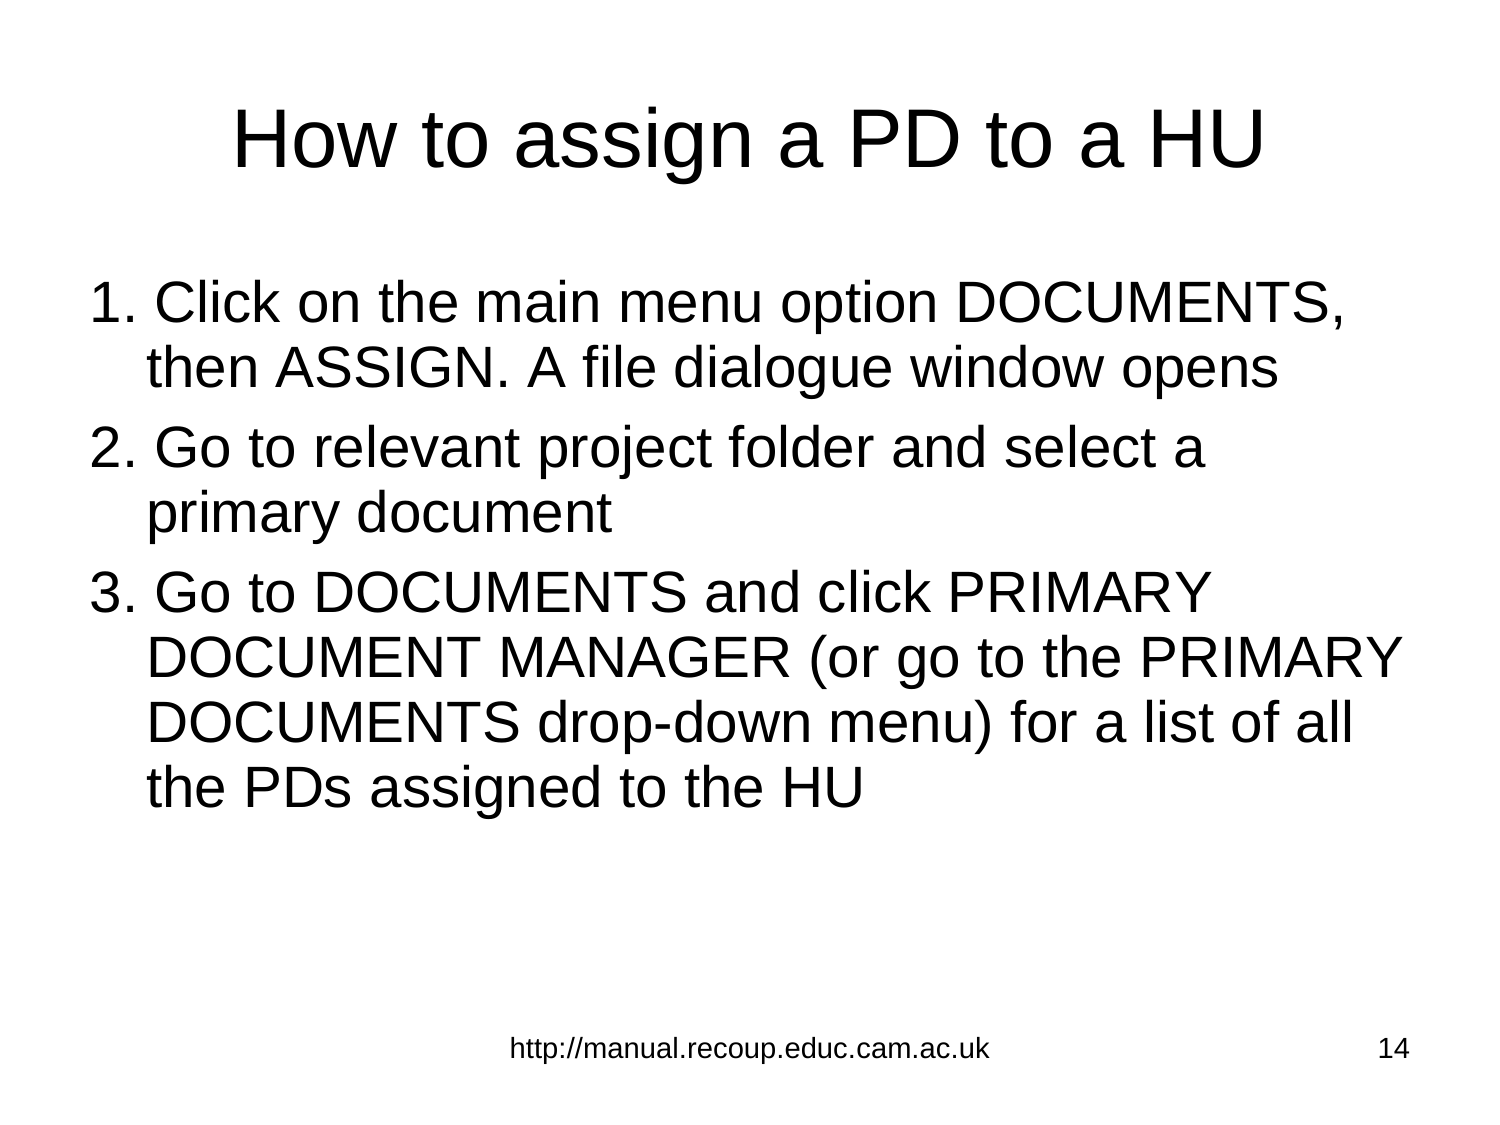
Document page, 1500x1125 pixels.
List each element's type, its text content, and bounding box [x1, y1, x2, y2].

list 1. Click on the main menu option DOCUMENTS, then ASSIGN. A file dialogue window opens 2. Go to relevant project folder and select a primary document 3. Go to DOCUMENTS and click PRIMARY DOCUMENT MANAGER (or go to the PRIMARY DOCUMENTS drop-down menu) for a list of all the PDs assigned to the HU [75, 262, 1426, 1006]
title How to assign a PD to a HU [75, 45, 1426, 233]
